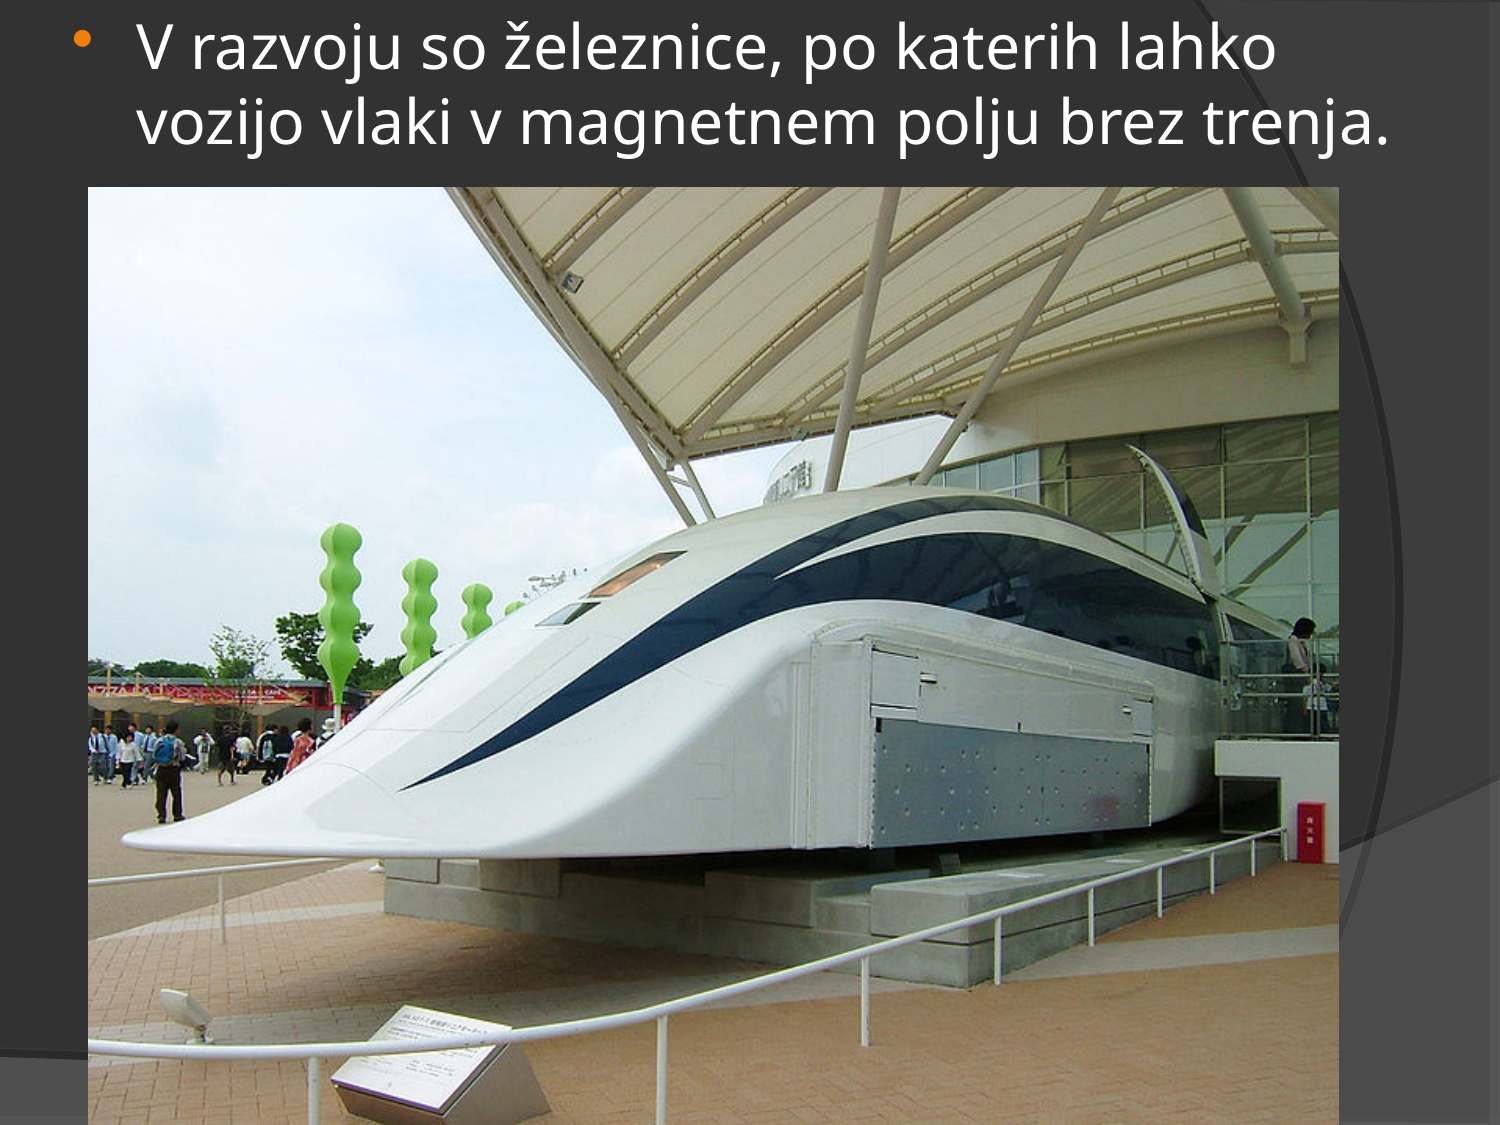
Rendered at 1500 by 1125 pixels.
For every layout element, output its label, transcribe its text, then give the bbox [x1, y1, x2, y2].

picture [88, 187, 1339, 1125]
list V razvoju so železnice, po katerih lahko vozijo vlaki v magnetnem polju brez trenja. [53, 0, 1412, 905]
